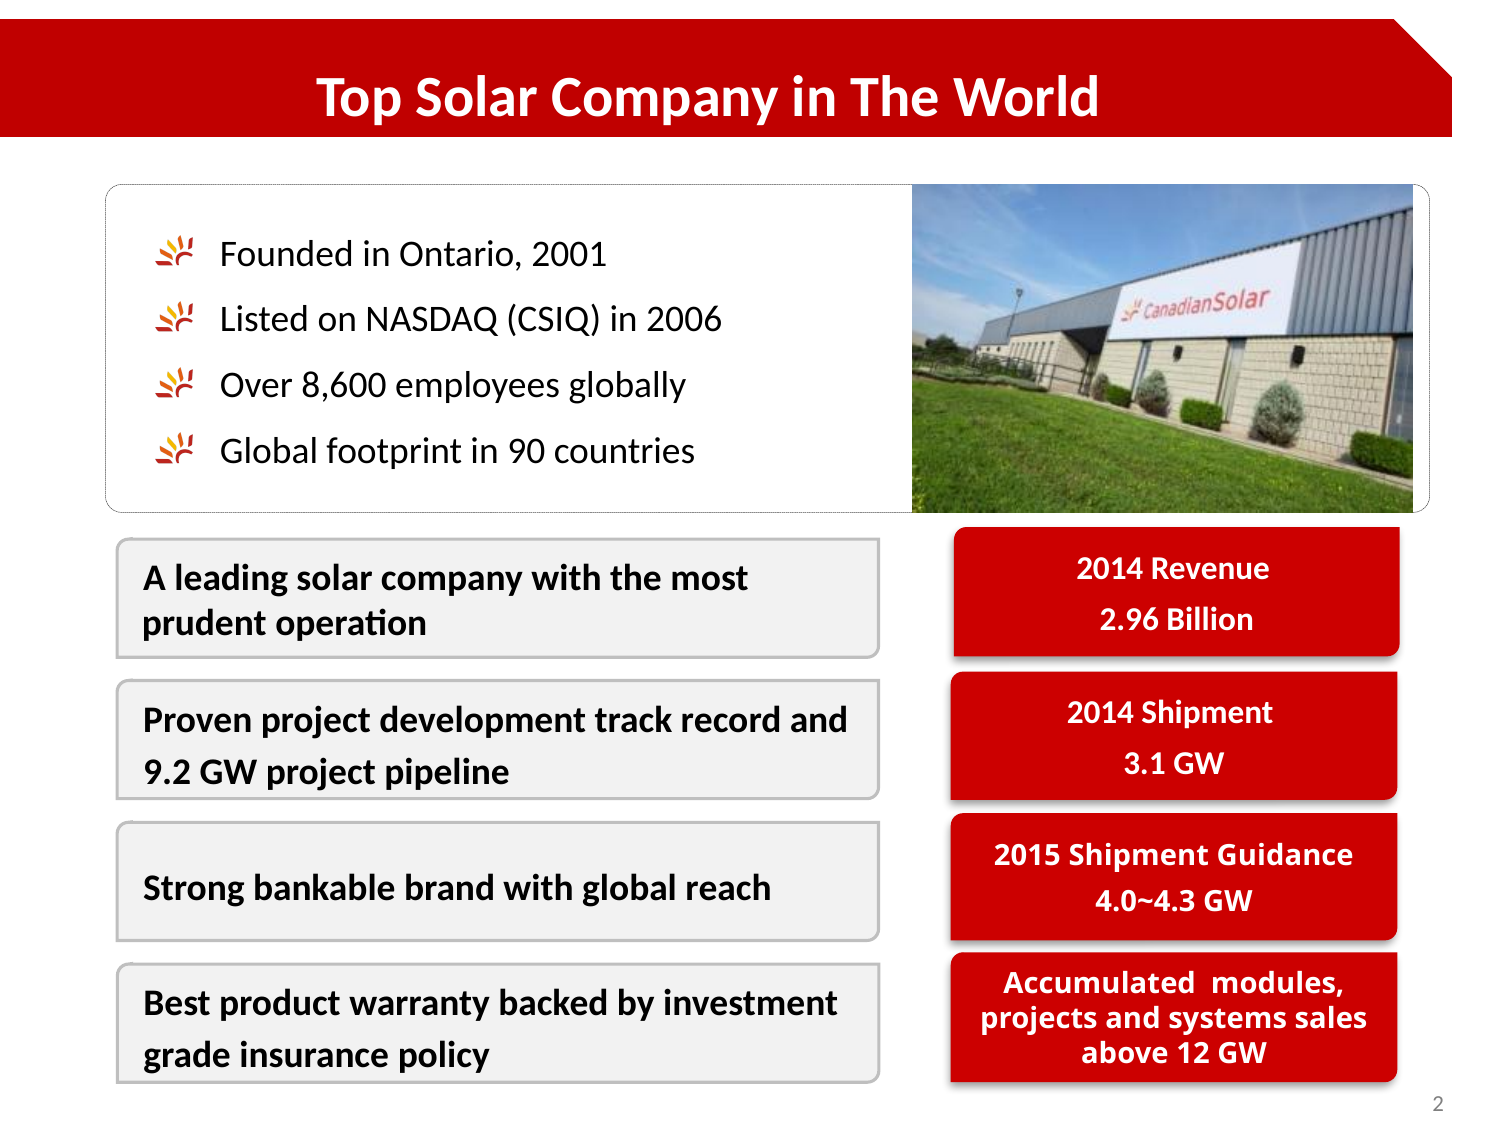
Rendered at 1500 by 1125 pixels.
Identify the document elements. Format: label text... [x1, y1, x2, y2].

text_box 2015 Shipment Guidance 4.0~4.3 GW [950, 813, 1398, 941]
picture [155, 301, 194, 333]
text_box Accumulated modules, projects and systems sales above 12 GW [950, 952, 1398, 1083]
text_box Strong bankable brand with global reach [117, 822, 879, 941]
picture [155, 432, 194, 465]
picture [155, 367, 194, 399]
picture [912, 184, 1413, 513]
text_box Founded in Ontario, 2001 Listed on NASDAQ (CSIQ) in 2006 Over 8,600 employees globally Global footprint in 90 countries [140, 221, 912, 479]
text_box Proven project development track record and 9.2 GW project pipeline [117, 680, 879, 799]
text_box <編號> [1108, 1081, 1459, 1125]
text_box 2014 Shipment 3.1 GW [950, 671, 1398, 800]
picture [155, 235, 194, 267]
text_box Best product warranty backed by investment grade insurance policy [117, 964, 879, 1083]
text_box Top Solar Company in The World [0, 19, 1453, 138]
text_box A leading solar company with the most prudent operation [117, 539, 879, 658]
text_box 2014 Revenue 2.96 Billion [953, 527, 1400, 657]
